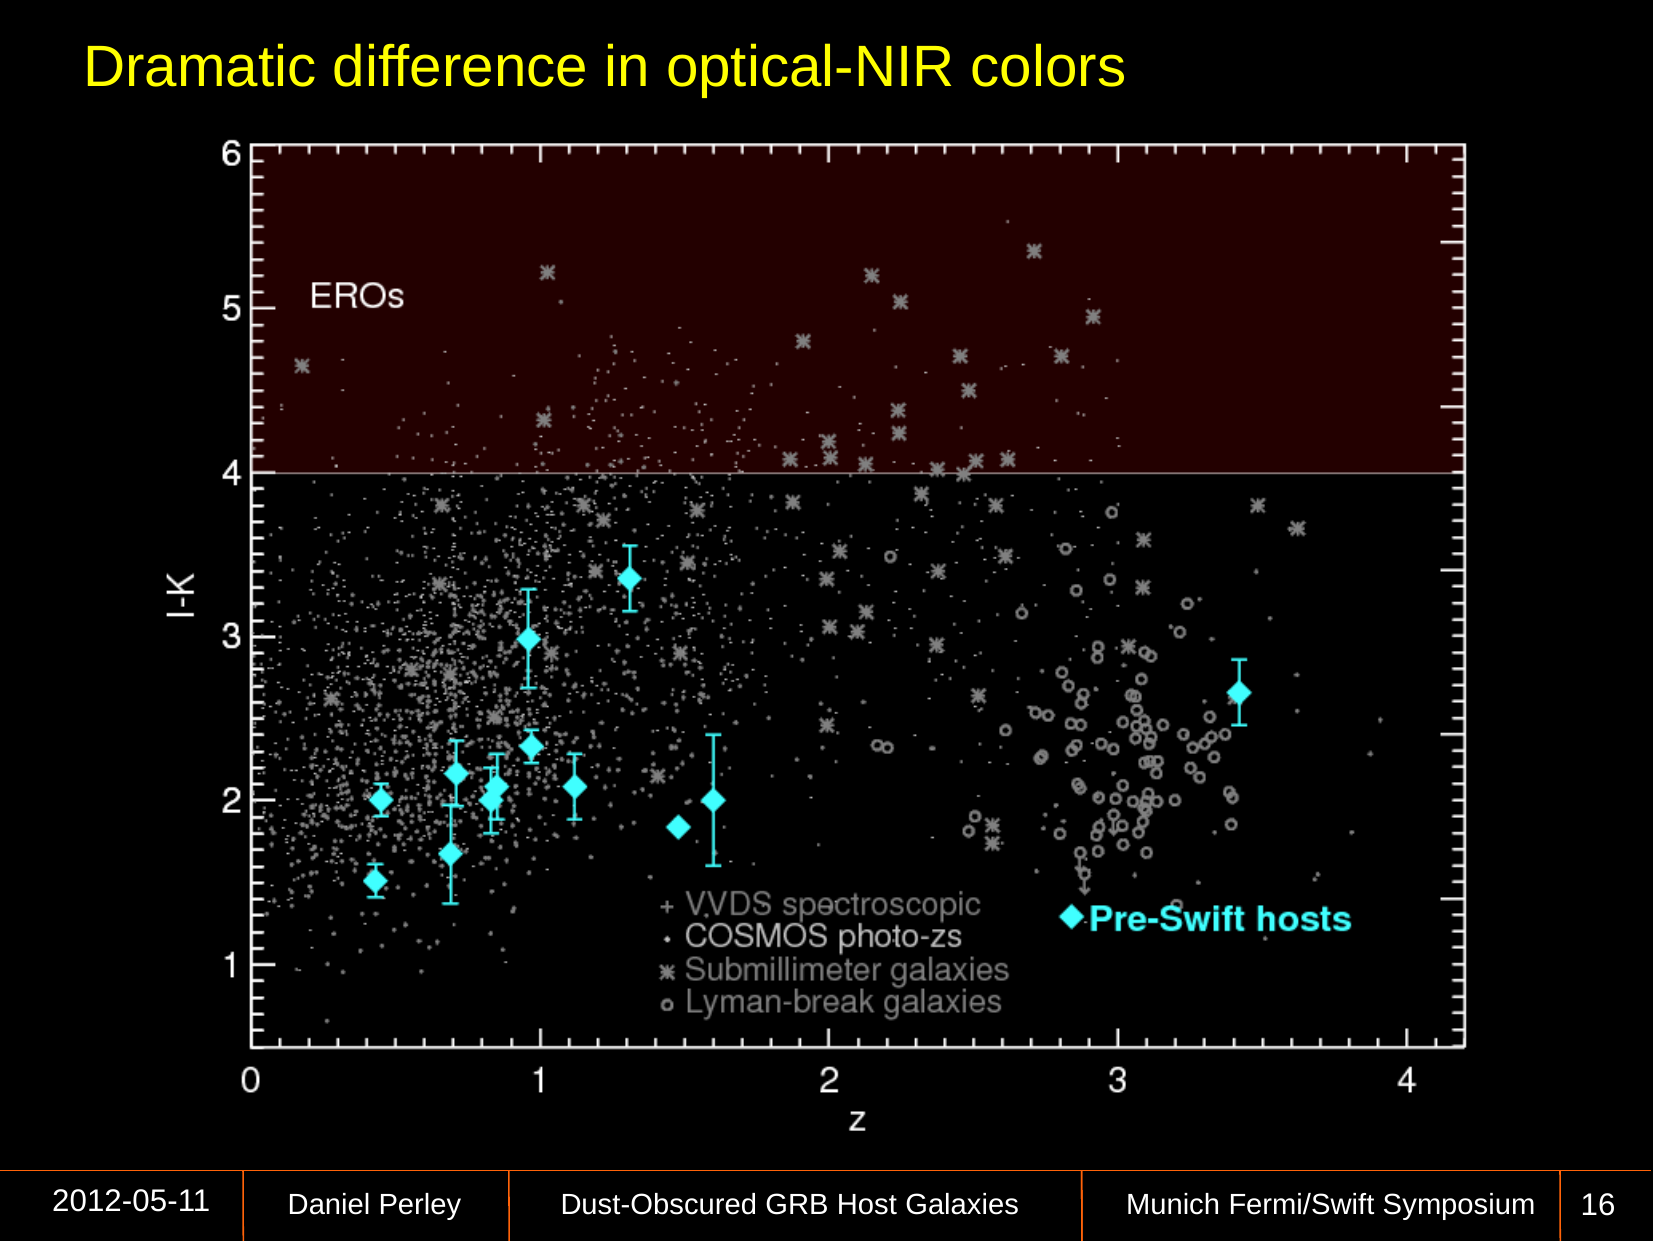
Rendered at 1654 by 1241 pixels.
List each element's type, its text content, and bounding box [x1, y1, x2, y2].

picture [159, 134, 1476, 1139]
title Dramatic difference in optical-NIR colors [83, 33, 1573, 100]
